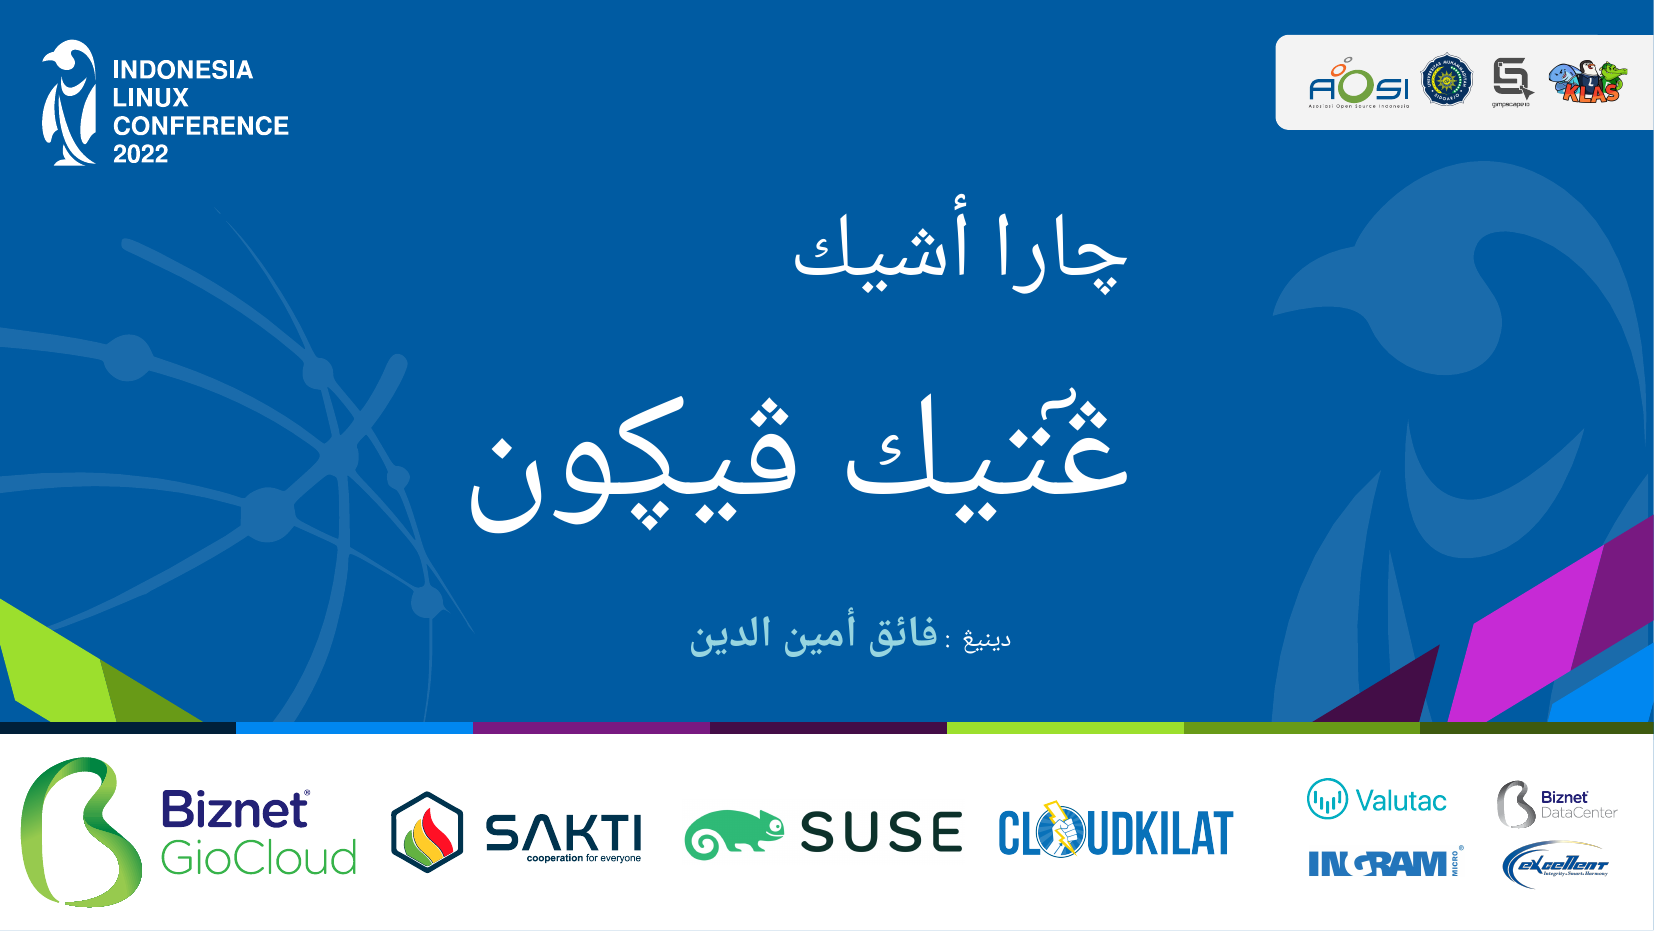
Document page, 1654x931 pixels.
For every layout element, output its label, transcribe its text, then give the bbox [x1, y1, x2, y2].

picture [601, 855, 616, 859]
picture [1309, 845, 1465, 877]
title چارا أشيك ڠࣤتيك ڤيڮون [112, 150, 1132, 617]
picture [999, 800, 1234, 858]
list دينيڠ : فائق أمين الدين [412, 600, 1313, 676]
picture [626, 855, 634, 862]
picture [1496, 840, 1620, 890]
picture [1420, 52, 1474, 106]
picture [1548, 60, 1628, 103]
picture [682, 799, 965, 865]
